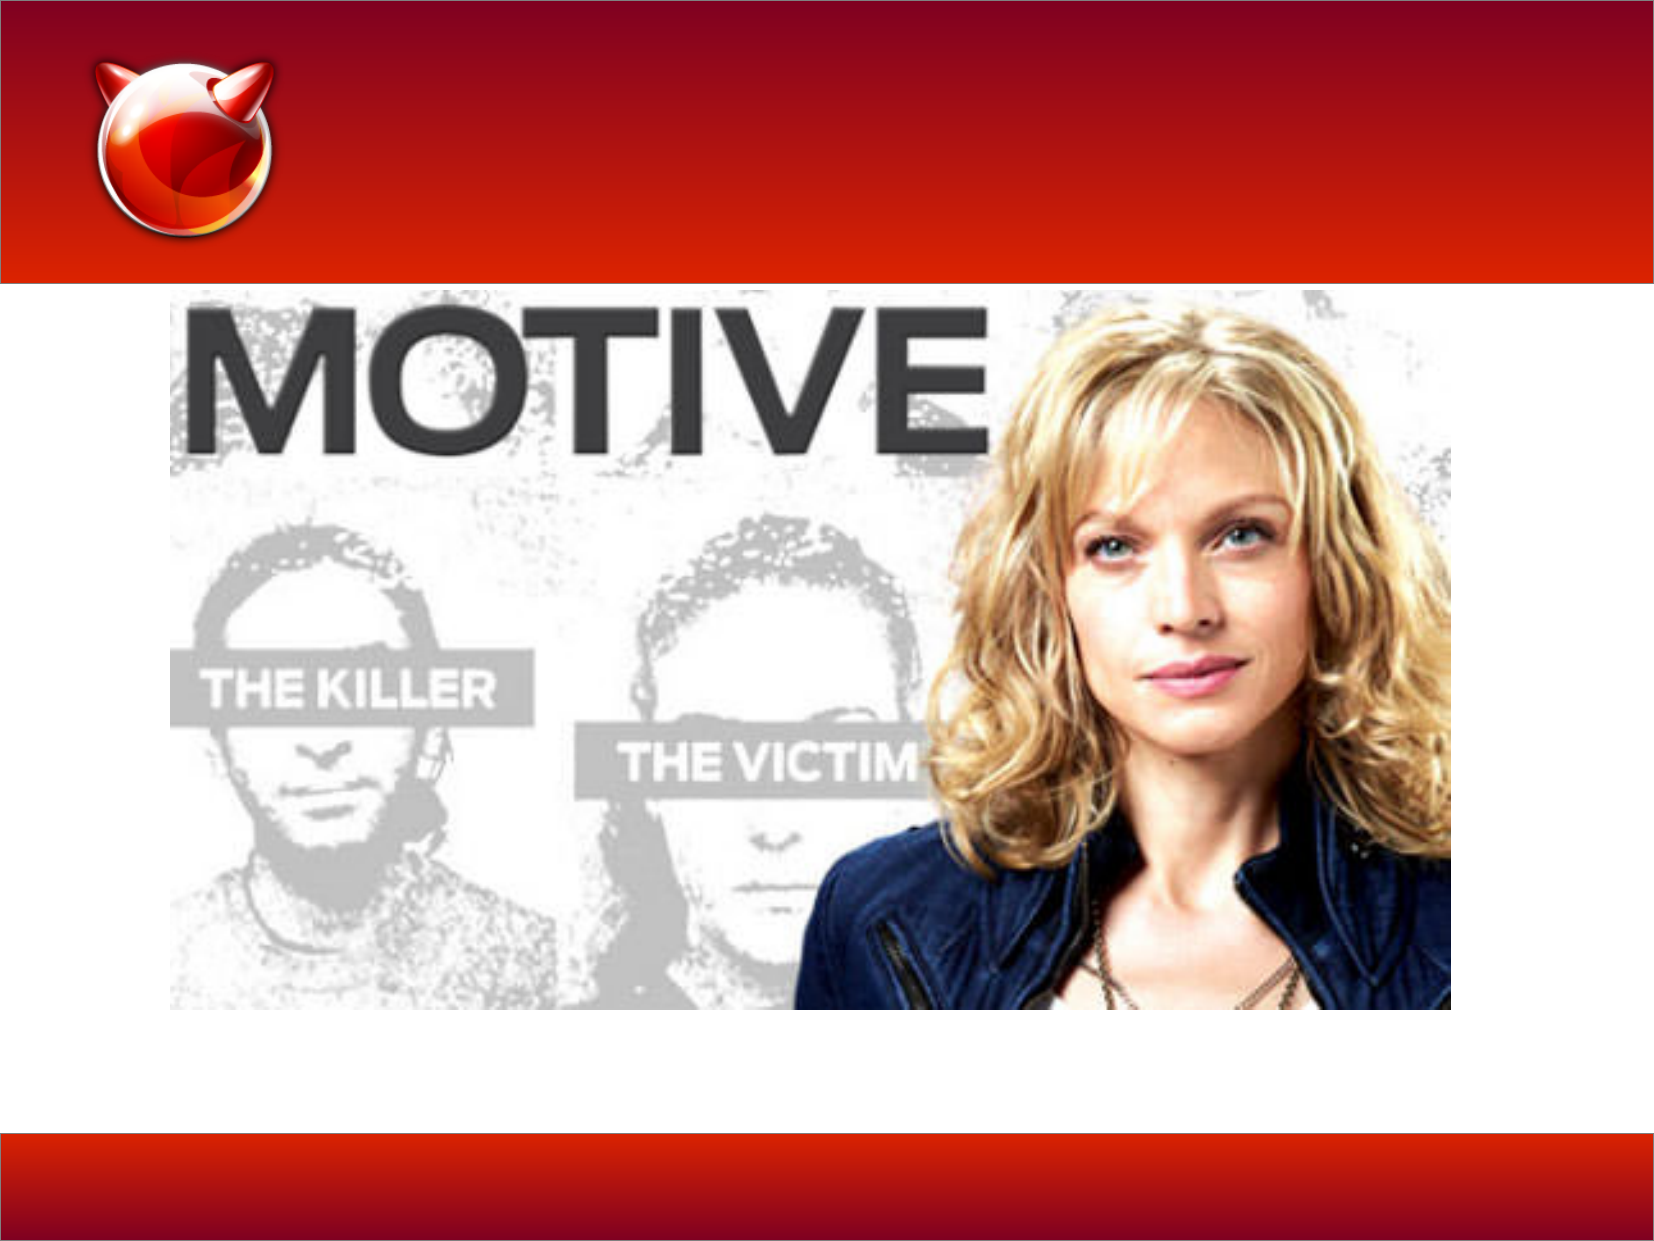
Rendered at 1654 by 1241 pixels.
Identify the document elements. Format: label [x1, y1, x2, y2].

picture [170, 290, 1451, 1010]
picture [82, 49, 289, 252]
